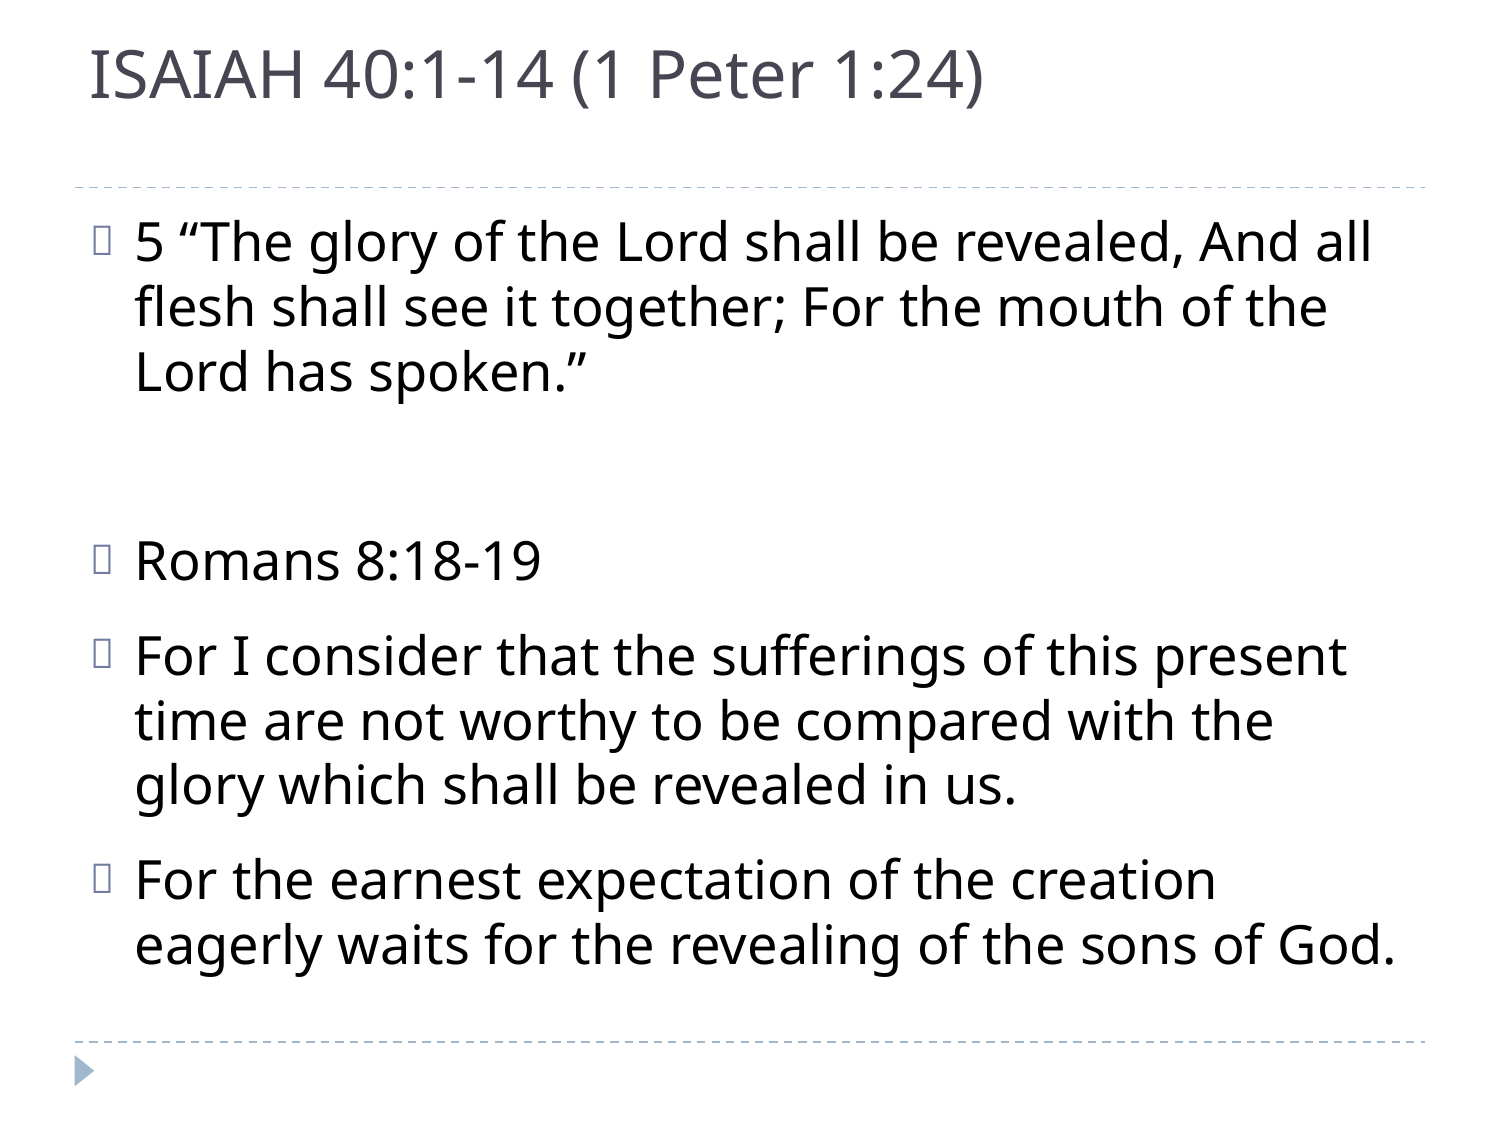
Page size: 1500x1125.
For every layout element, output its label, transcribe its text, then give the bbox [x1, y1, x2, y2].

title ISAIAH 40:1-14 (1 Peter 1:24) [75, 24, 1425, 188]
list 5 “The glory of the Lord shall be revealed, And all flesh shall see it together; For the mouth of the Lord has spoken.” Romans 8:18-19 For I consider that the sufferings of this present time are not worthy to be compared with the glory which shall be revealed in us. For the earnest expectation of the creation eagerly waits for the revealing of the sons of God. [75, 200, 1425, 1010]
